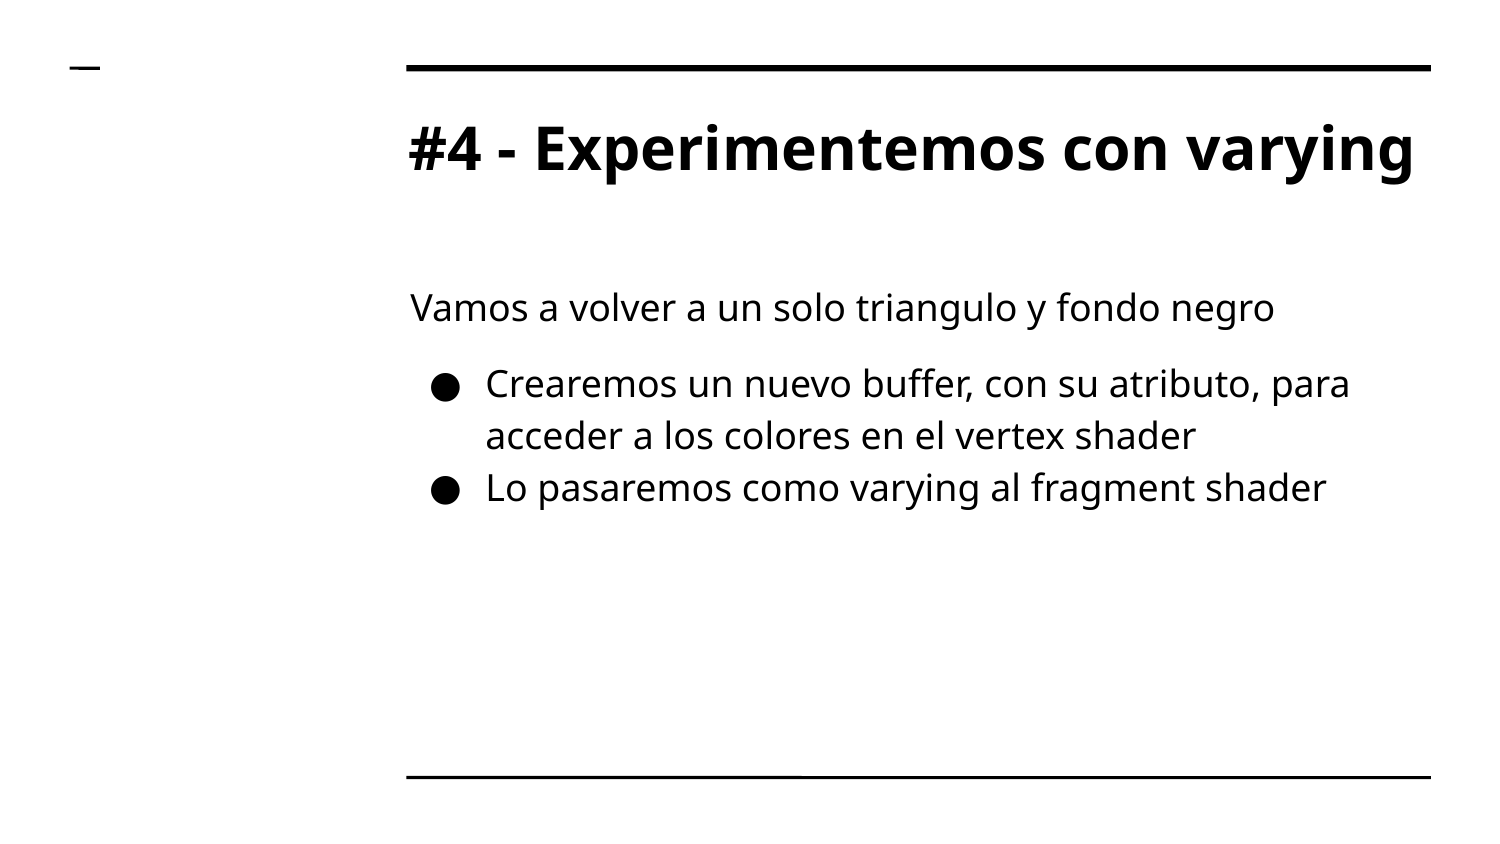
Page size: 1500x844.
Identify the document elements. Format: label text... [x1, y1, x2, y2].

list Vamos a volver a un solo triangulo y fondo negro Crearemos un nuevo buffer, con su atributo, para acceder a los colores en el vertex shader Lo pasaremos como varying al fragment shader [395, 261, 1433, 755]
title #4 - Experimentemos con varying [393, 94, 1431, 199]
